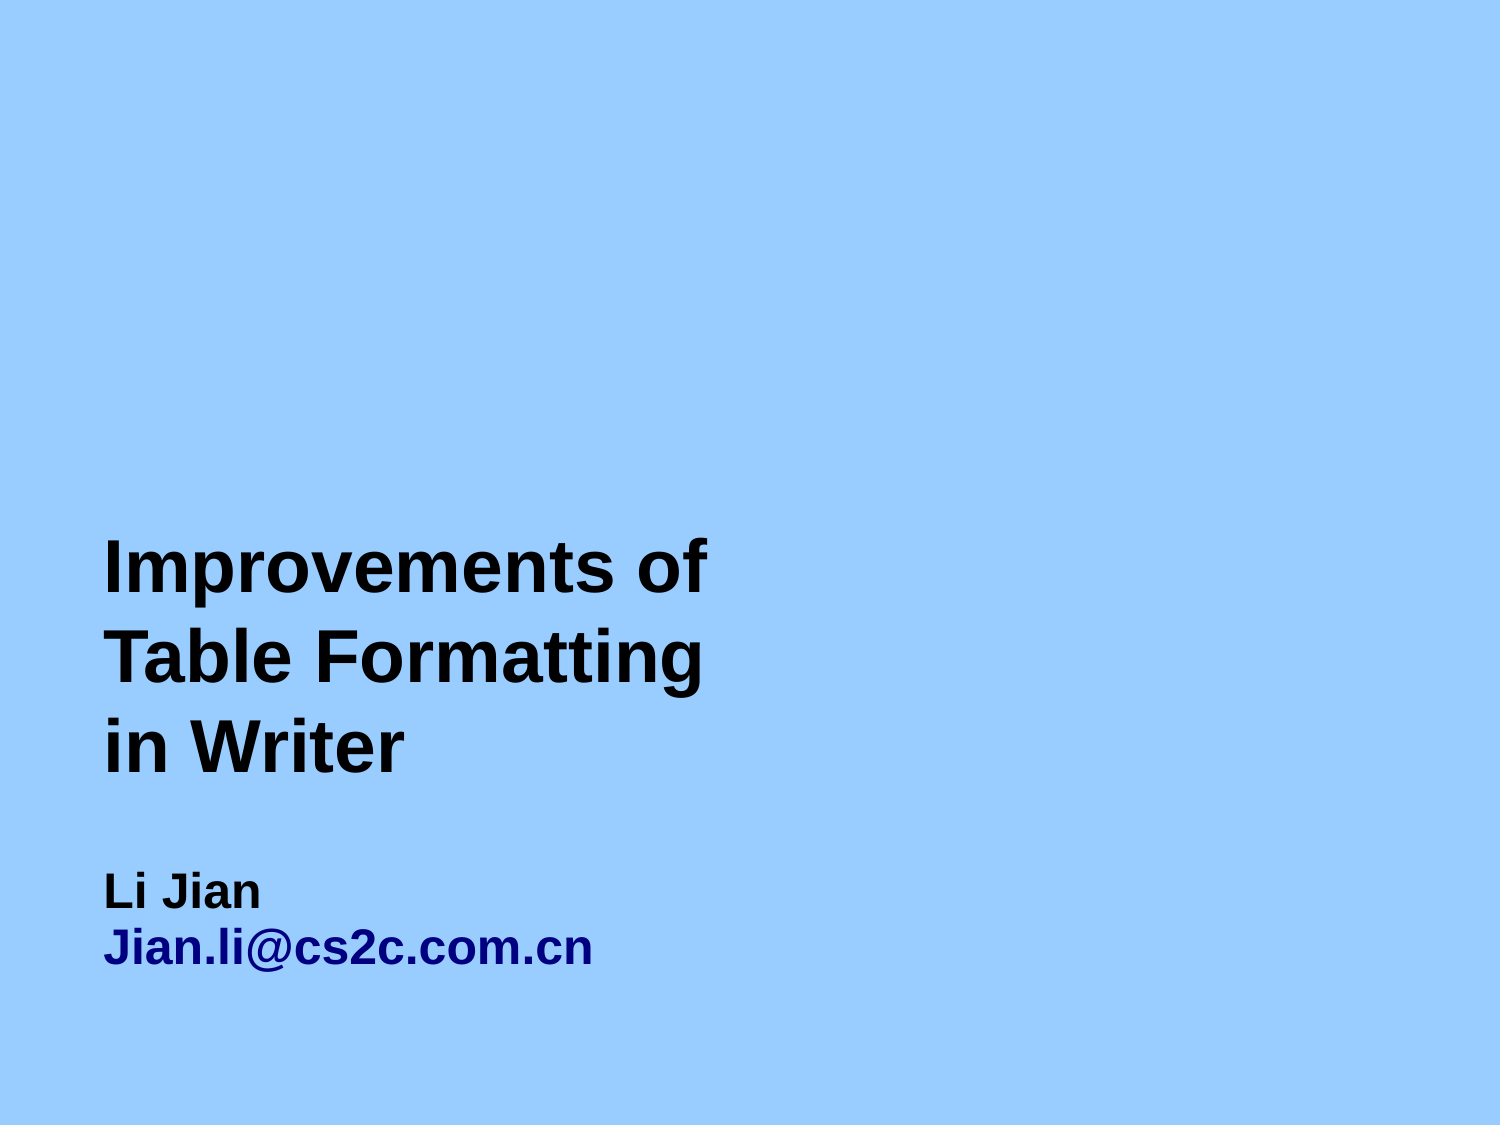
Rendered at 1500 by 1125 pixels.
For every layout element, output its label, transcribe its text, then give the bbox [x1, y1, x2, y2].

title Improvements of Table Formatting in Writer [88, 509, 1202, 795]
text_box Li Jian Jian.li@cs2c.com.cn [88, 856, 709, 986]
